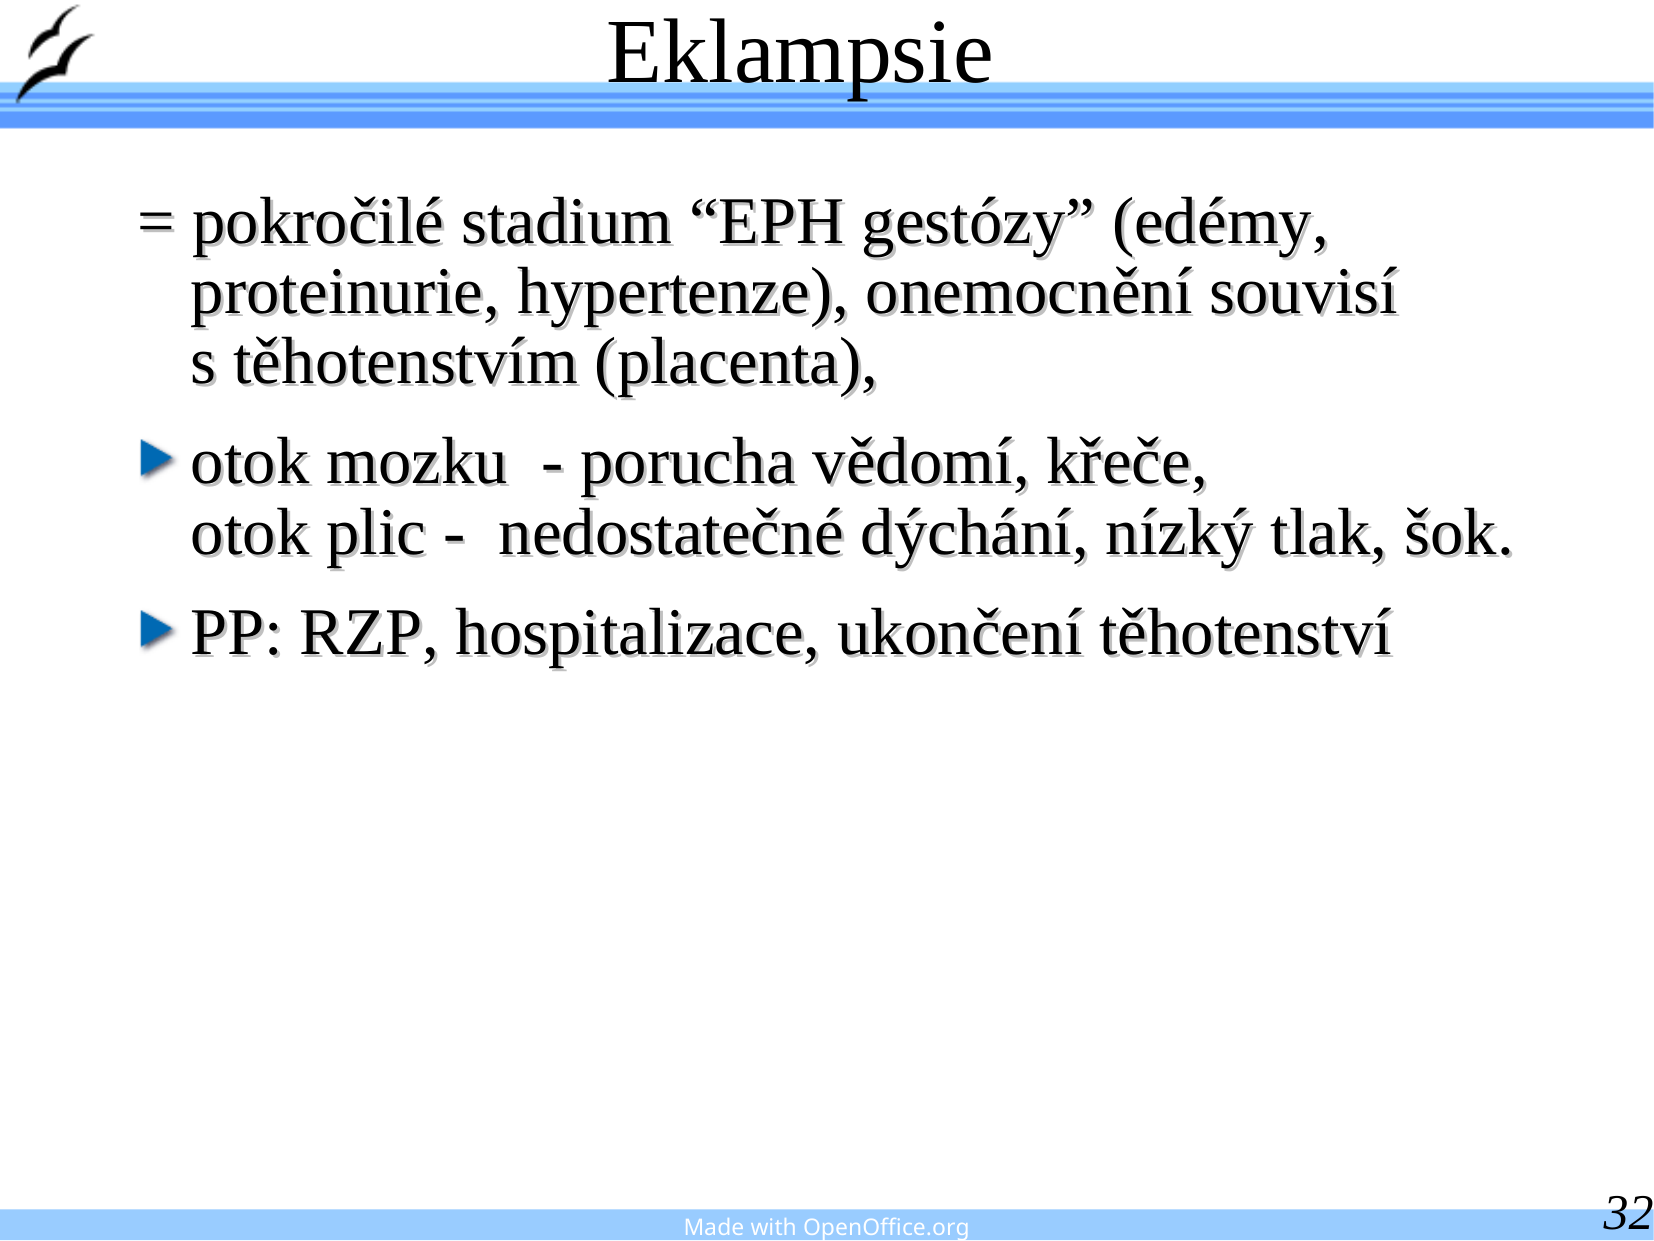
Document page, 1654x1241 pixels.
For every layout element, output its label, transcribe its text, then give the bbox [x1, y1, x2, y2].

title Eklampsie [94, 0, 1507, 107]
picture [0, 0, 1654, 133]
list = pokročilé stadium “EPH gestózy” (edémy, proteinurie, hypertenze), onemocnění souvisí s těhotenstvím (placenta), otok mozku - porucha vědomí, křeče, otok plic - nedostatečné dýchání, nízký tlak, šok. PP: RZP, hospitalizace, ukončení těhotenství [120, 186, 1534, 1195]
